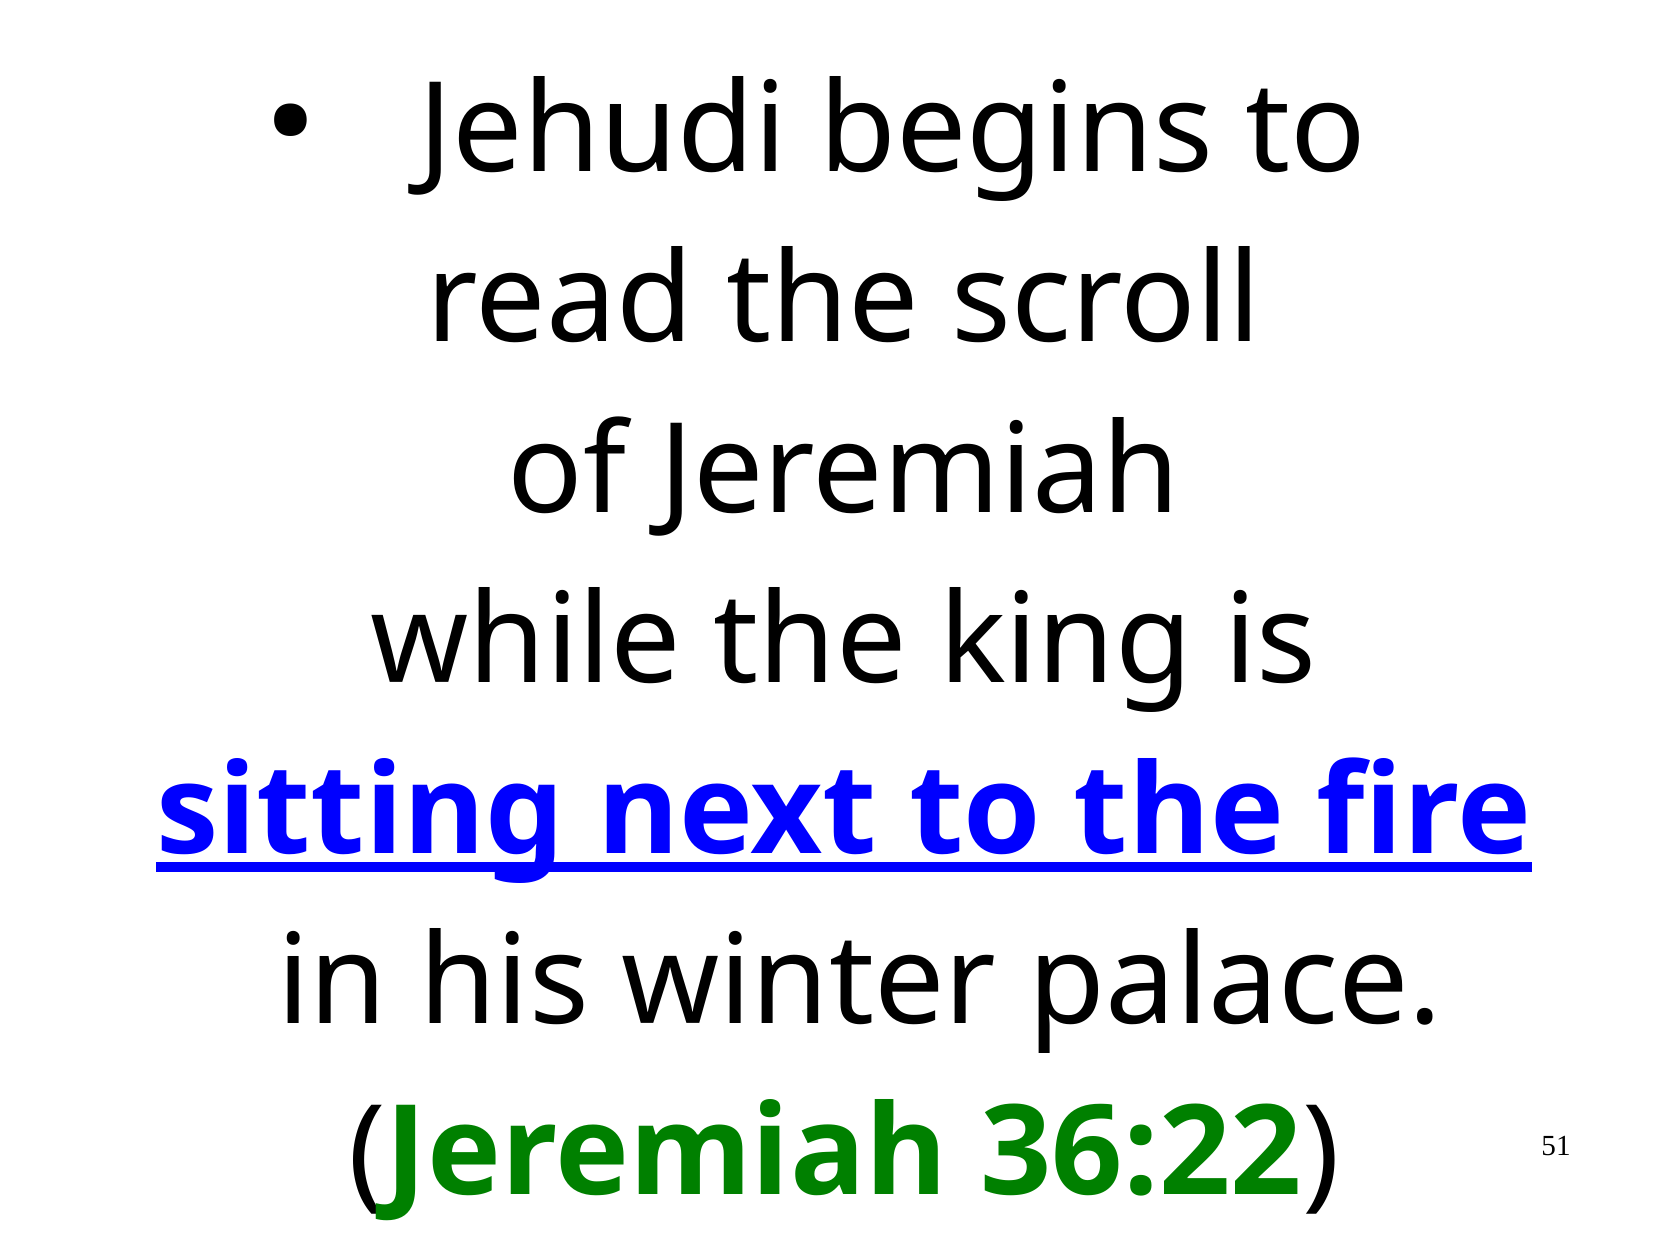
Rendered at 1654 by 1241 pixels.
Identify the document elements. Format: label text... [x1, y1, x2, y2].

list Jehudi begins to read the scroll of Jeremiah while the king is sitting next to the fire in his winter palace. (Jeremiah 36:22) [37, 37, 1613, 1238]
